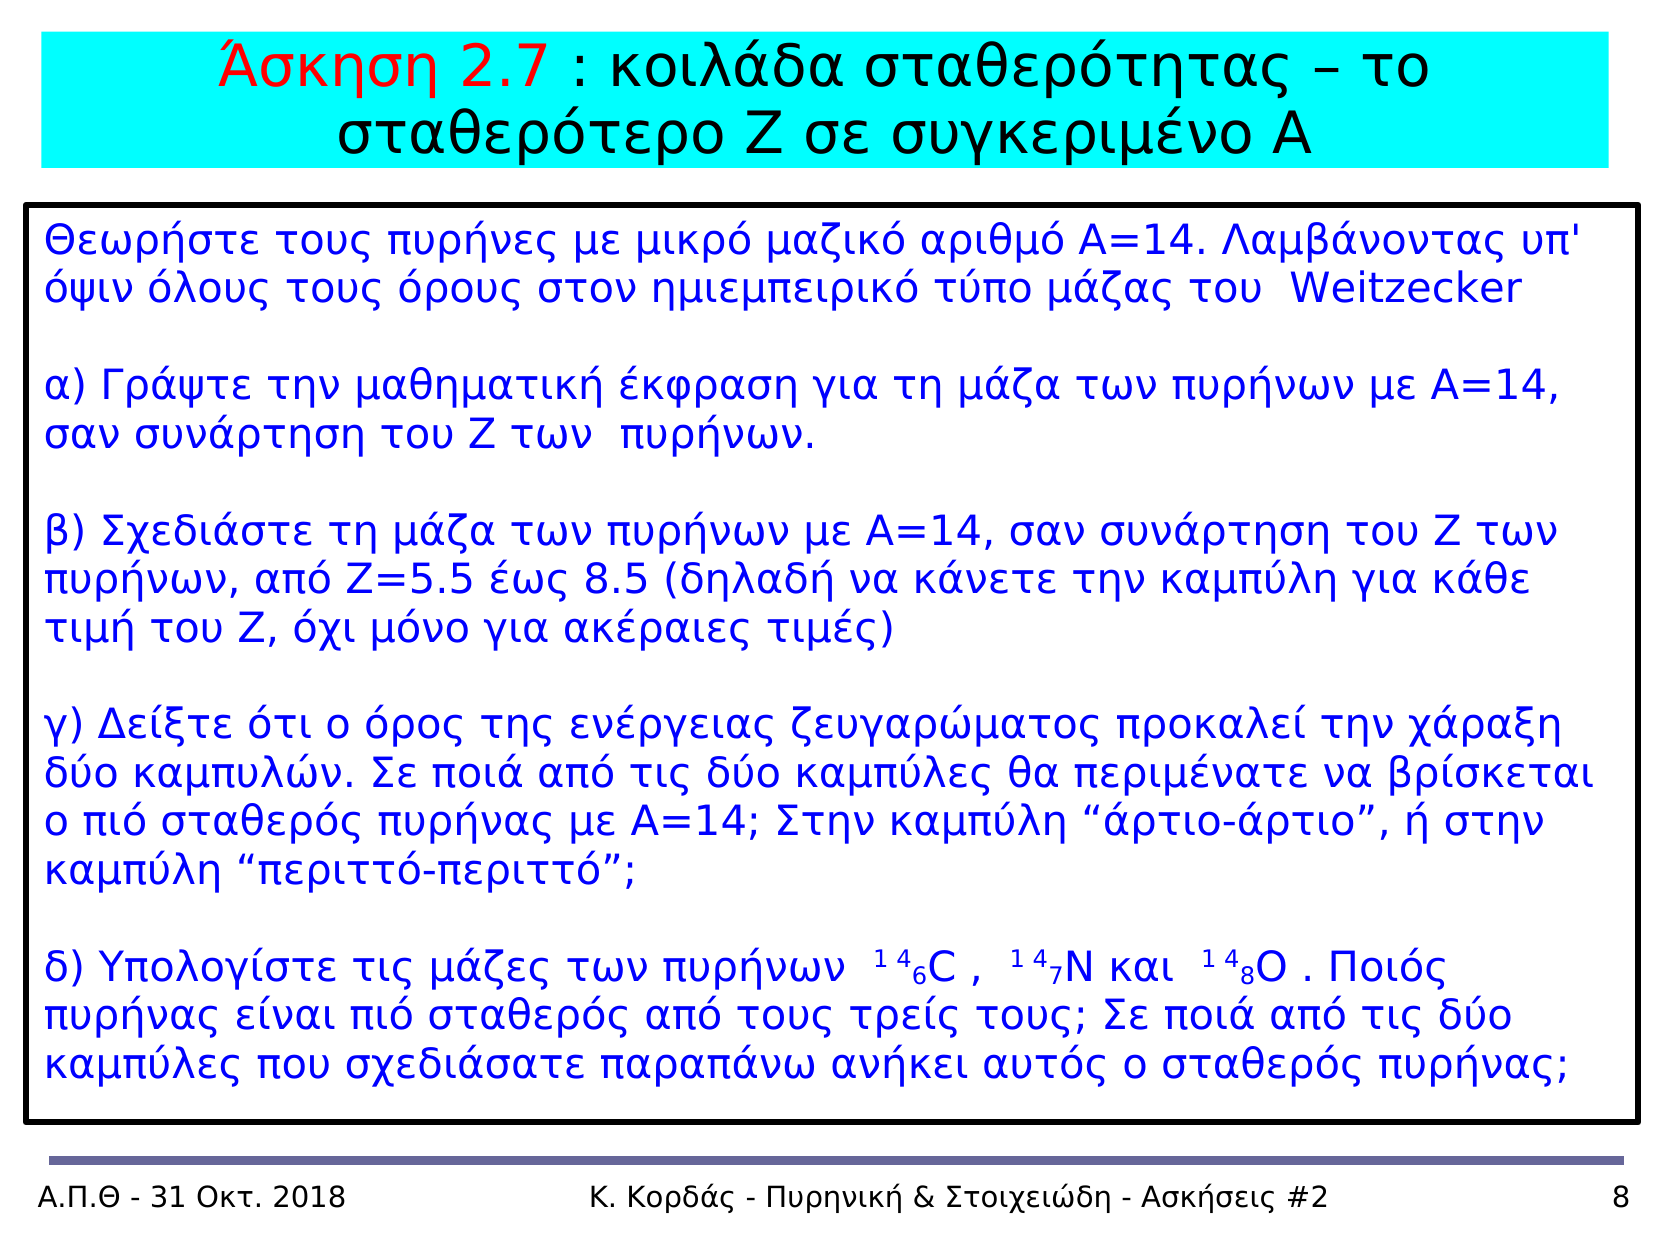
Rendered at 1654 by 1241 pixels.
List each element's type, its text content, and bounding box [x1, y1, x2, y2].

text_box Θεωρήστε τους πυρήνες με μικρό μαζικό αριθμό Α=14. Λαμβάνοντας υπ' όψιν όλους τους όρους στον ημιεμπειρικό τύπο μάζας του Weitzecker α) Γράψτε την μαθηματική έκφραση για τη μάζα των πυρήνων με Α=14, σαν συνάρτηση του Ζ των πυρήνων. β) Σχεδιάστε τη μάζα των πυρήνων με Α=14, σαν συνάρτηση του Ζ των πυρήνων, από Ζ=5.5 έως 8.5 (δηλαδή να κάνετε την καμπύλη για κάθε τιμή του Ζ, όχι μόνο για ακέραιες τιμές) γ) Δείξτε ότι ο όρος της ενέργειας ζευγαρώματος προκαλεί την χάραξη δύο καμπυλών. Σε ποιά από τις δύο καμπύλες θα περιμένατε να βρίσκεται ο πιό σταθερός πυρήνας με Α=14; Στην καμπύλη “άρτιο-άρτιο”, ή στην καμπύλη “περιττό-περιττό”; δ) Υπολογίστε τις μάζες των πυρήνων 1 46C , 1 47Ν και 1 48Ο . Ποιός πυρήνας είναι πιό σταθερός από τους τρείς τους; Σε ποιά από τις δύο καμπύλες που σχεδιάσατε παραπάνω ανήκει αυτός ο σταθερός πυρήνας; [25, 204, 1639, 1123]
title Άσκηση 2.7 : κοιλάδα σταθερότητας – το σταθερότερο Ζ σε συγκεριμένο Α [41, 31, 1609, 168]
list [43, 556, 1619, 1240]
